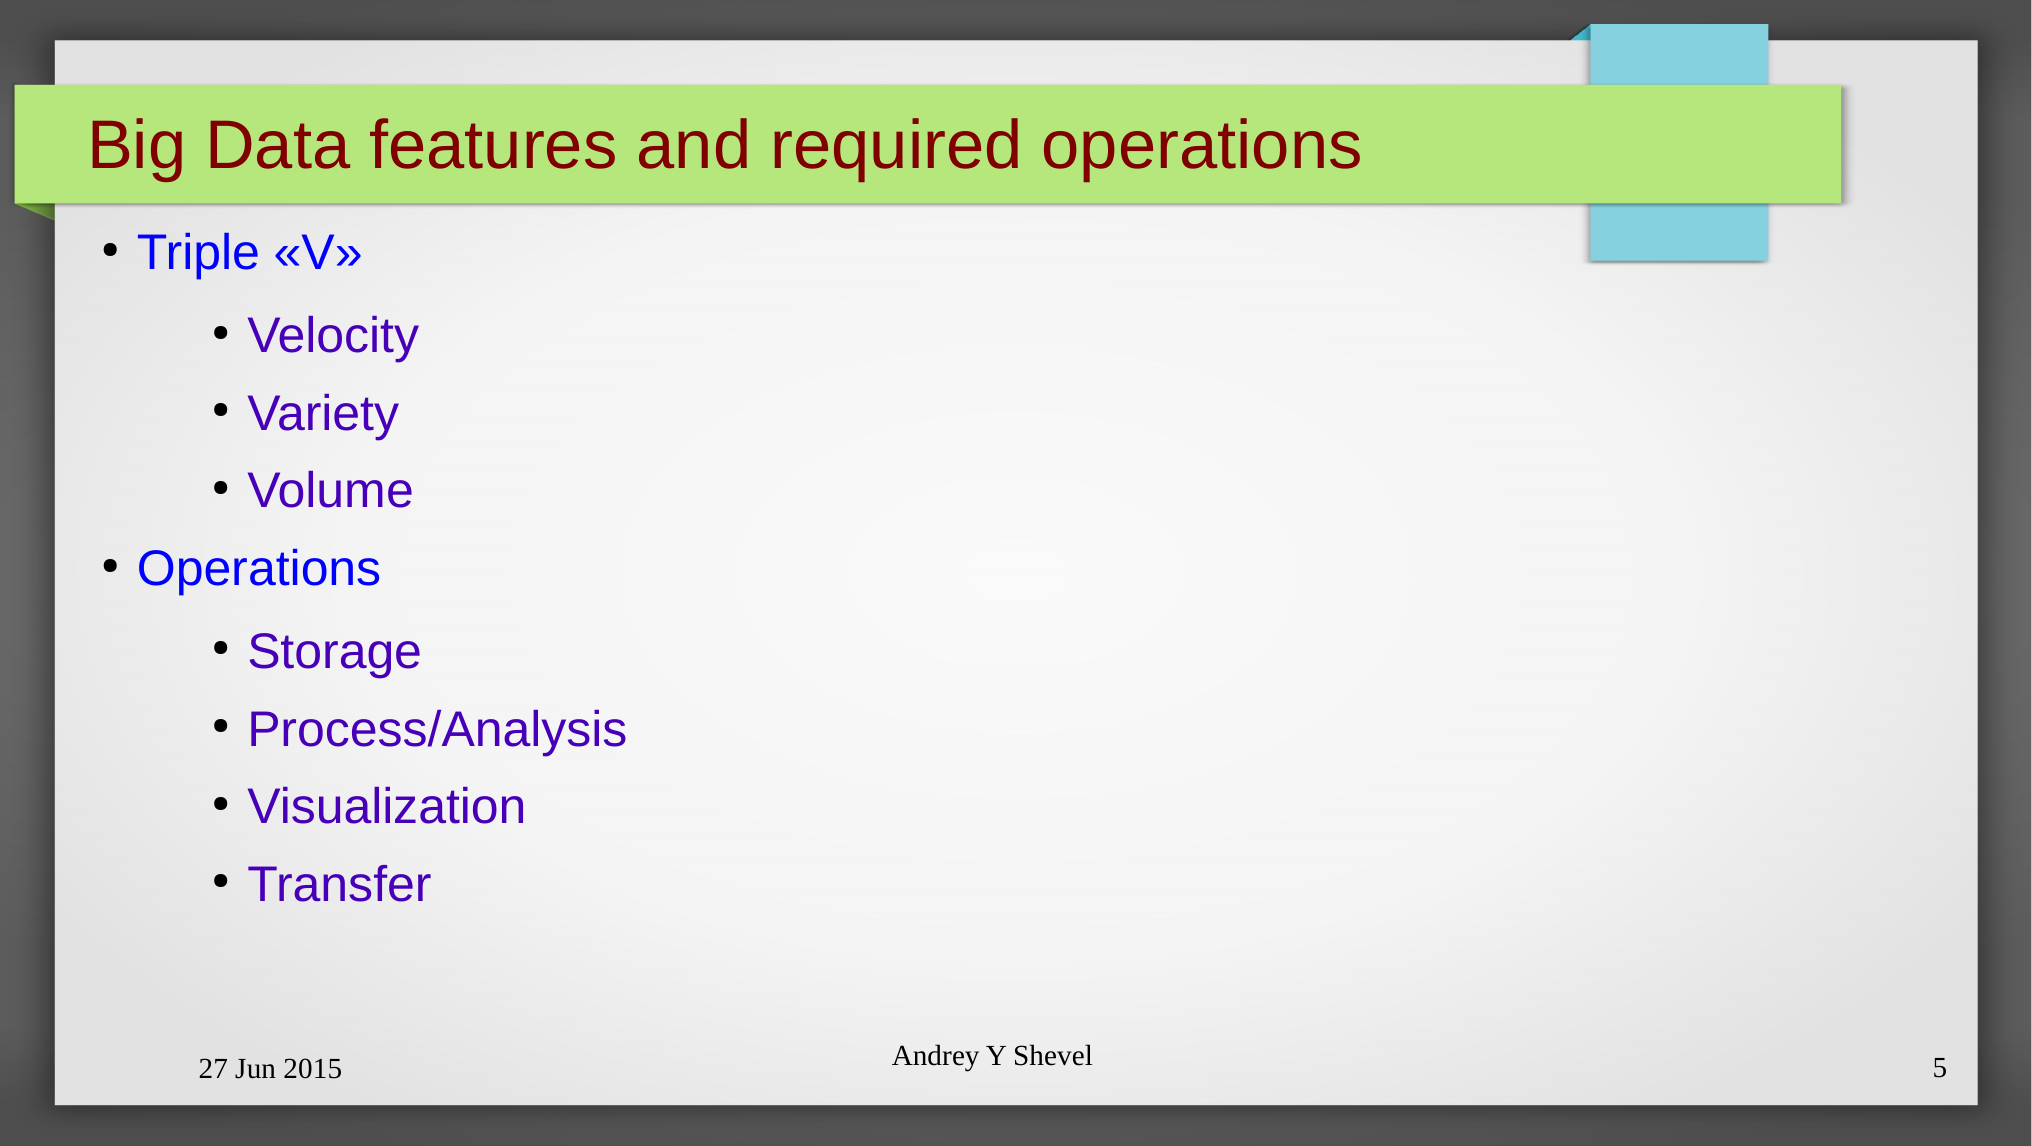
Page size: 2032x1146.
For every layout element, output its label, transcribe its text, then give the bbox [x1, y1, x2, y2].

title Big Data features and required operations [86, 69, 1504, 222]
list Triple «V» Velocity Variety Volume Operations Storage Process/Analysis Visualization Transfer [101, 221, 1884, 1031]
picture [0, 0, 2032, 1146]
